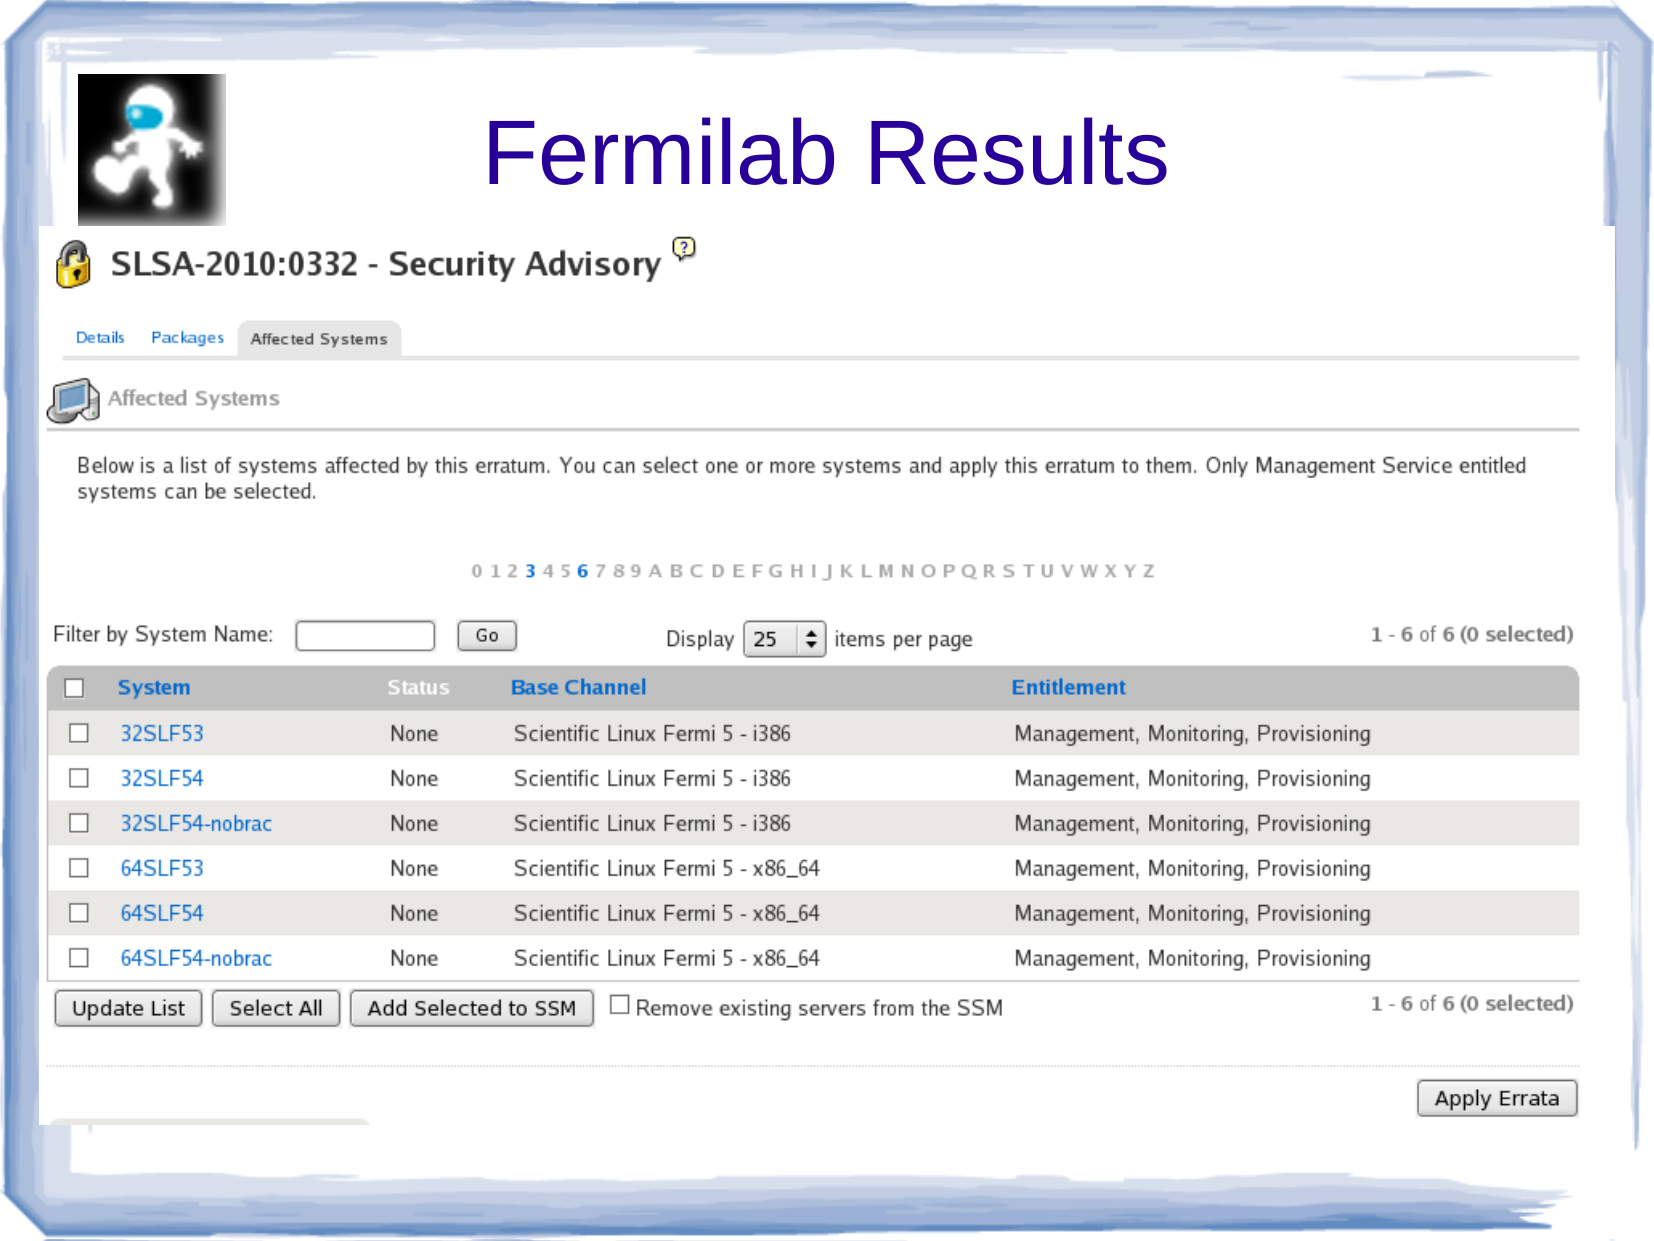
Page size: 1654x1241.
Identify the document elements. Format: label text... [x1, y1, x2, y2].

picture [0, 0, 1654, 1241]
title Fermilab Results [82, 49, 1571, 226]
